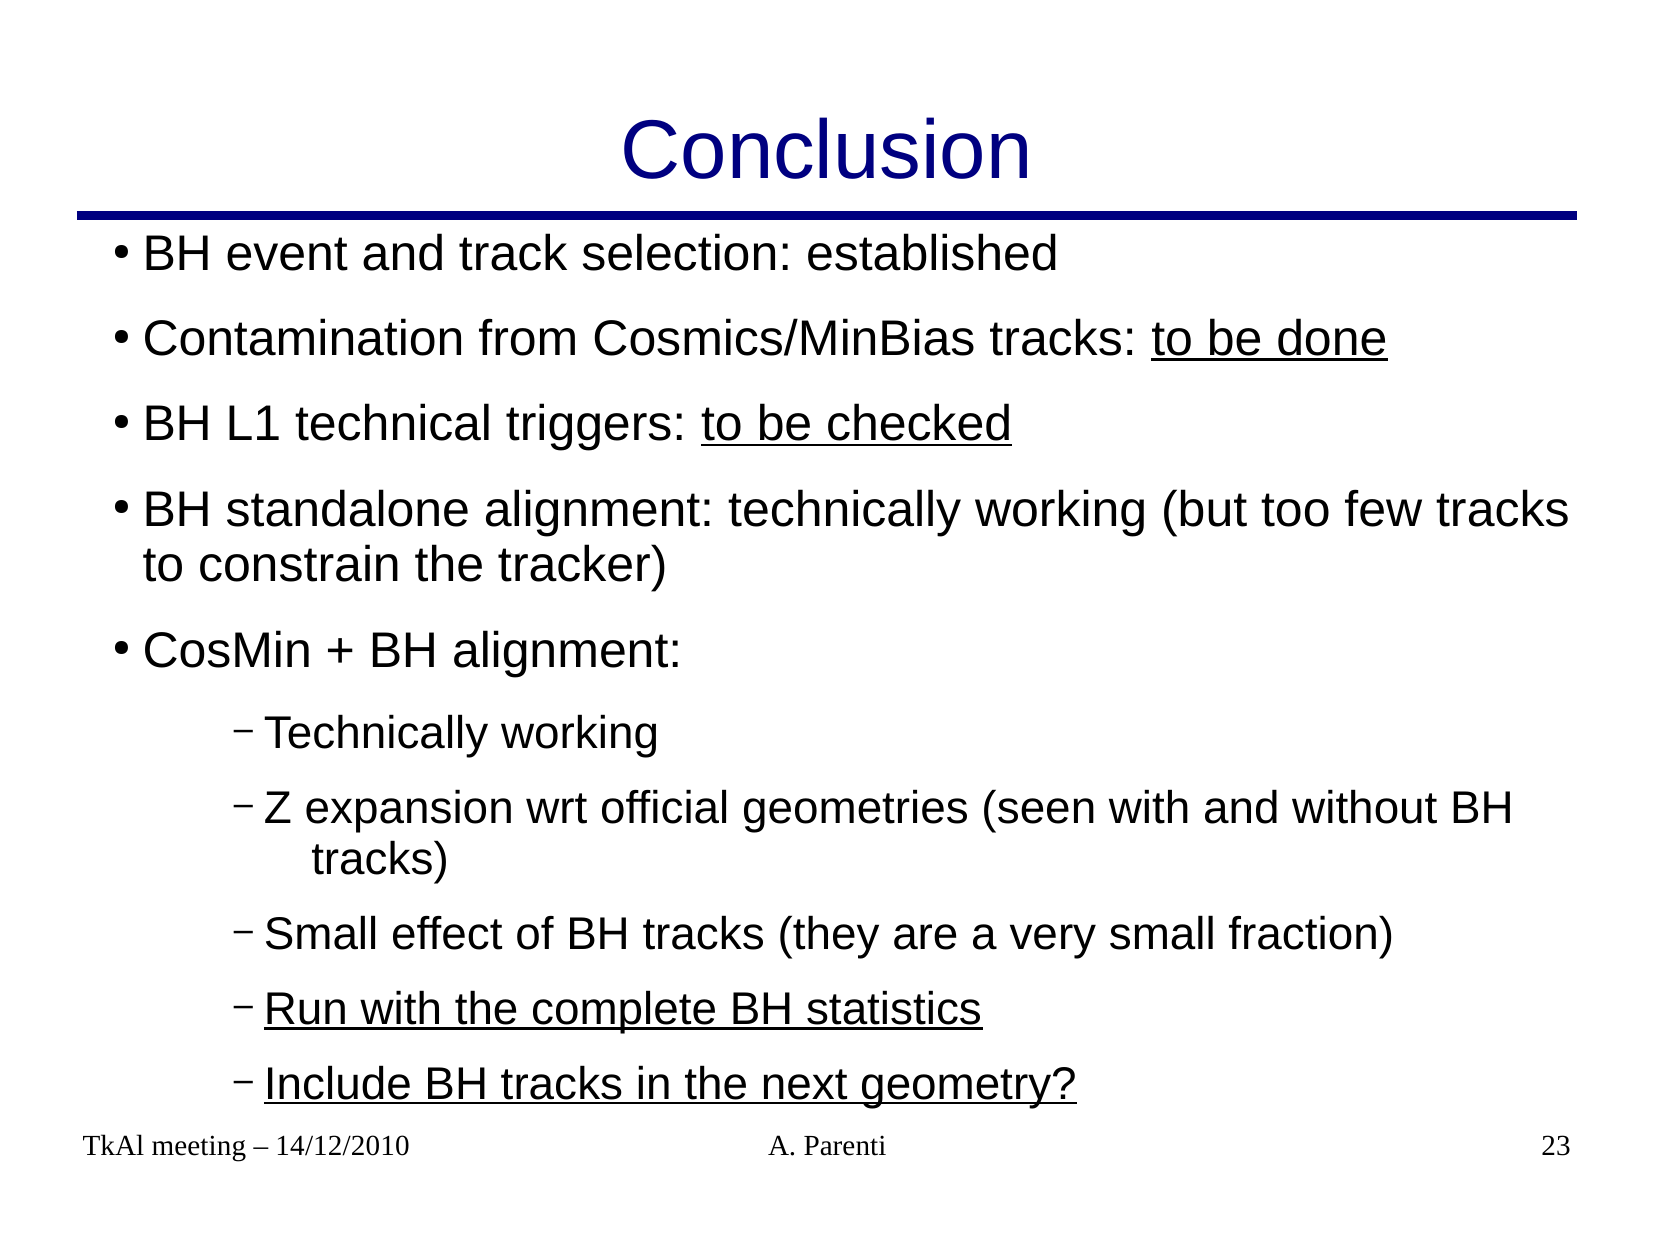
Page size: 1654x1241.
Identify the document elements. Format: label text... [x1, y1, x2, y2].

title Conclusion [82, 75, 1571, 226]
list BH event and track selection: established Contamination from Cosmics/MinBias tracks: to be done BH L1 technical triggers: to be checked BH standalone alignment: technically working (but too few tracks to constrain the tracker) CosMin + BH alignment: Technically working Z expansion wrt official geometries (seen with and without BH tracks) Small effect of BH tracks (they are a very small fraction) Run with the complete BH statistics Include BH tracks in the next geometry? [94, 225, 1583, 1110]
